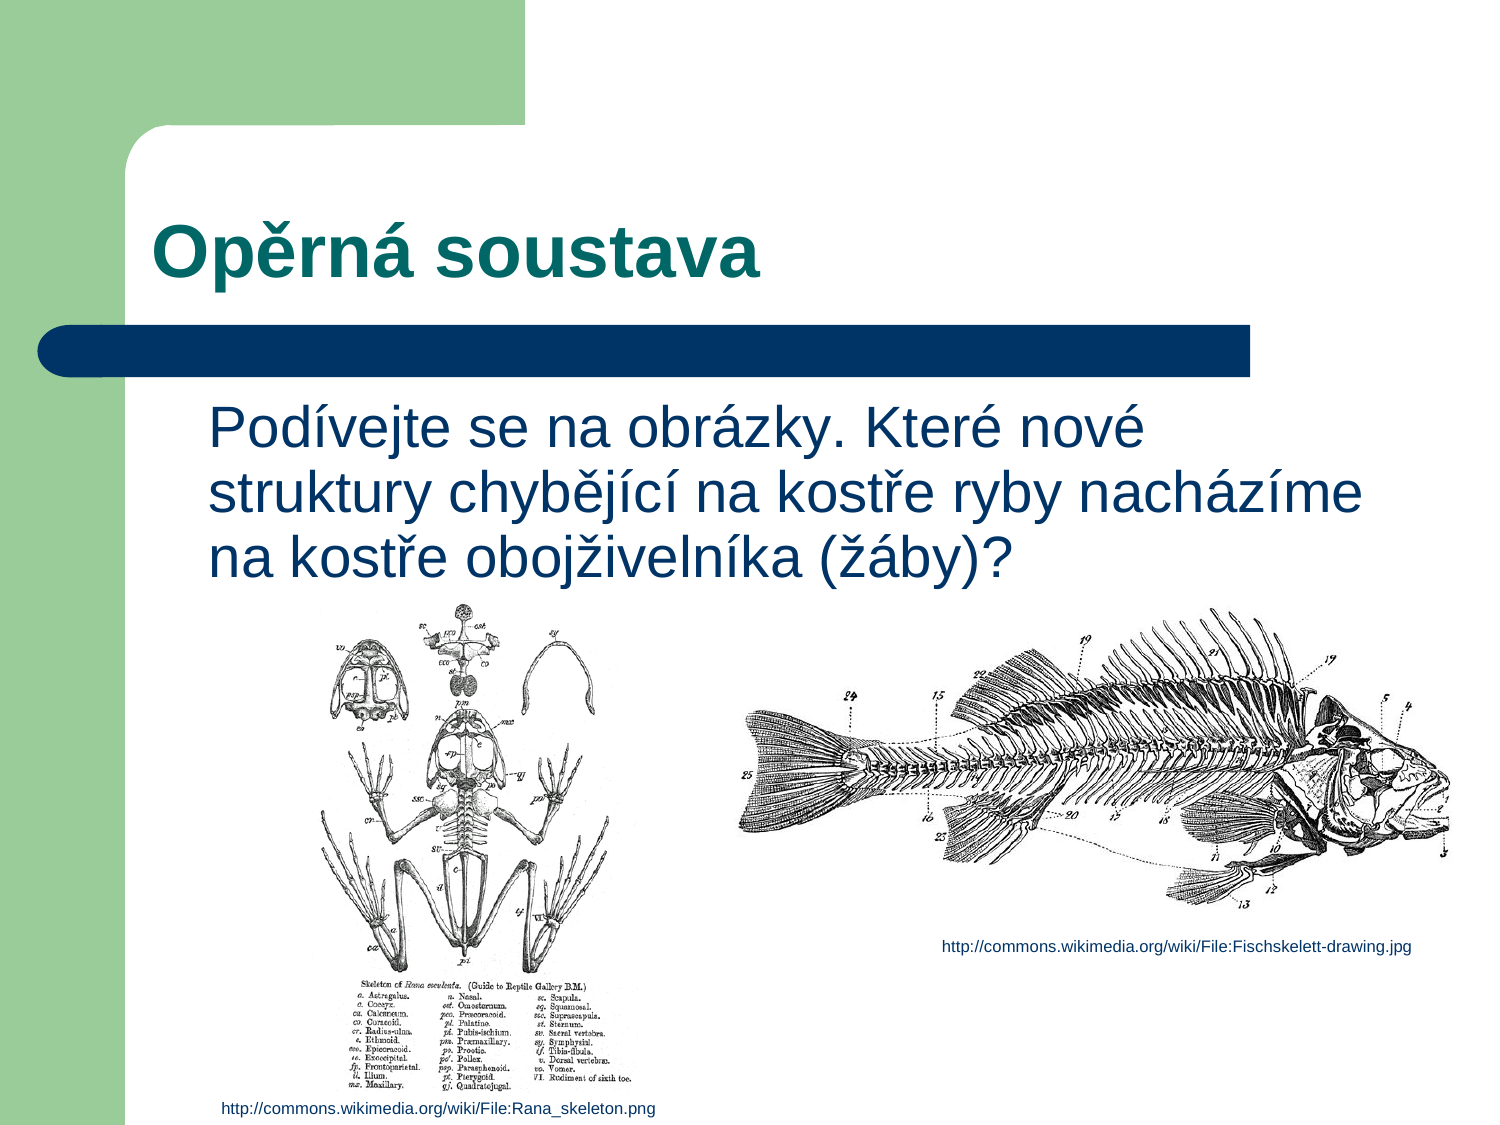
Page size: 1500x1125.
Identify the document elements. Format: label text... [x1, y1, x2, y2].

text_box http://commons.wikimedia.org/wiki/File:Rana_skeleton.png [206, 1089, 721, 1125]
list Podívejte se na obrázky. Které nové struktury chybějící na kostře ryby nacházíme na kostře obojživelníka (žáby)? [137, 387, 1400, 999]
picture [312, 597, 638, 1089]
picture [726, 597, 1459, 912]
title Opěrná soustava [136, 136, 1414, 301]
text_box http://commons.wikimedia.org/wiki/File:Fischskelett-drawing.jpg [927, 928, 1459, 965]
